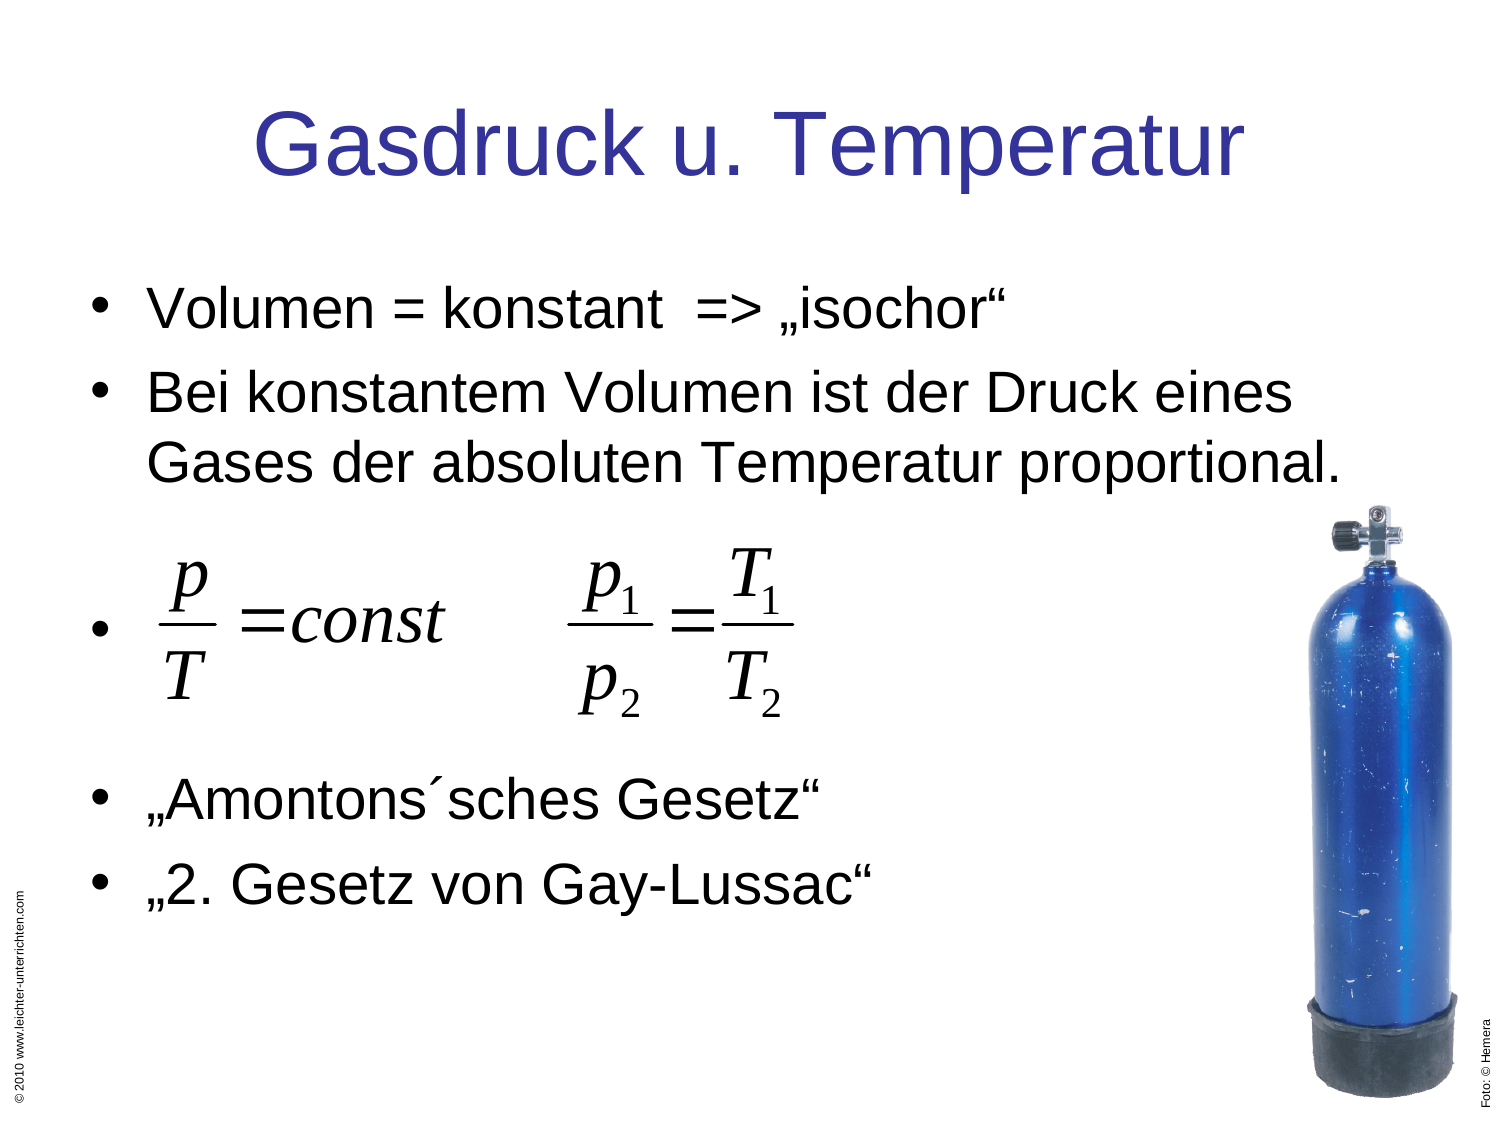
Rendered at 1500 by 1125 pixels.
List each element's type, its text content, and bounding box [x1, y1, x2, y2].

list Volumen = konstant => „isochor“ Bei konstantem Volumen ist der Druck eines Gases der absoluten Temperatur proportional. „Amontons´sches Gesetz“ „2. Gesetz von Gay-Lussac“ [74, 262, 1388, 1005]
chart [147, 527, 811, 734]
text_box Foto: © Hemera [1469, 1004, 1500, 1124]
title Gasdruck u. Temperatur [75, 45, 1426, 233]
picture [1305, 503, 1459, 1099]
